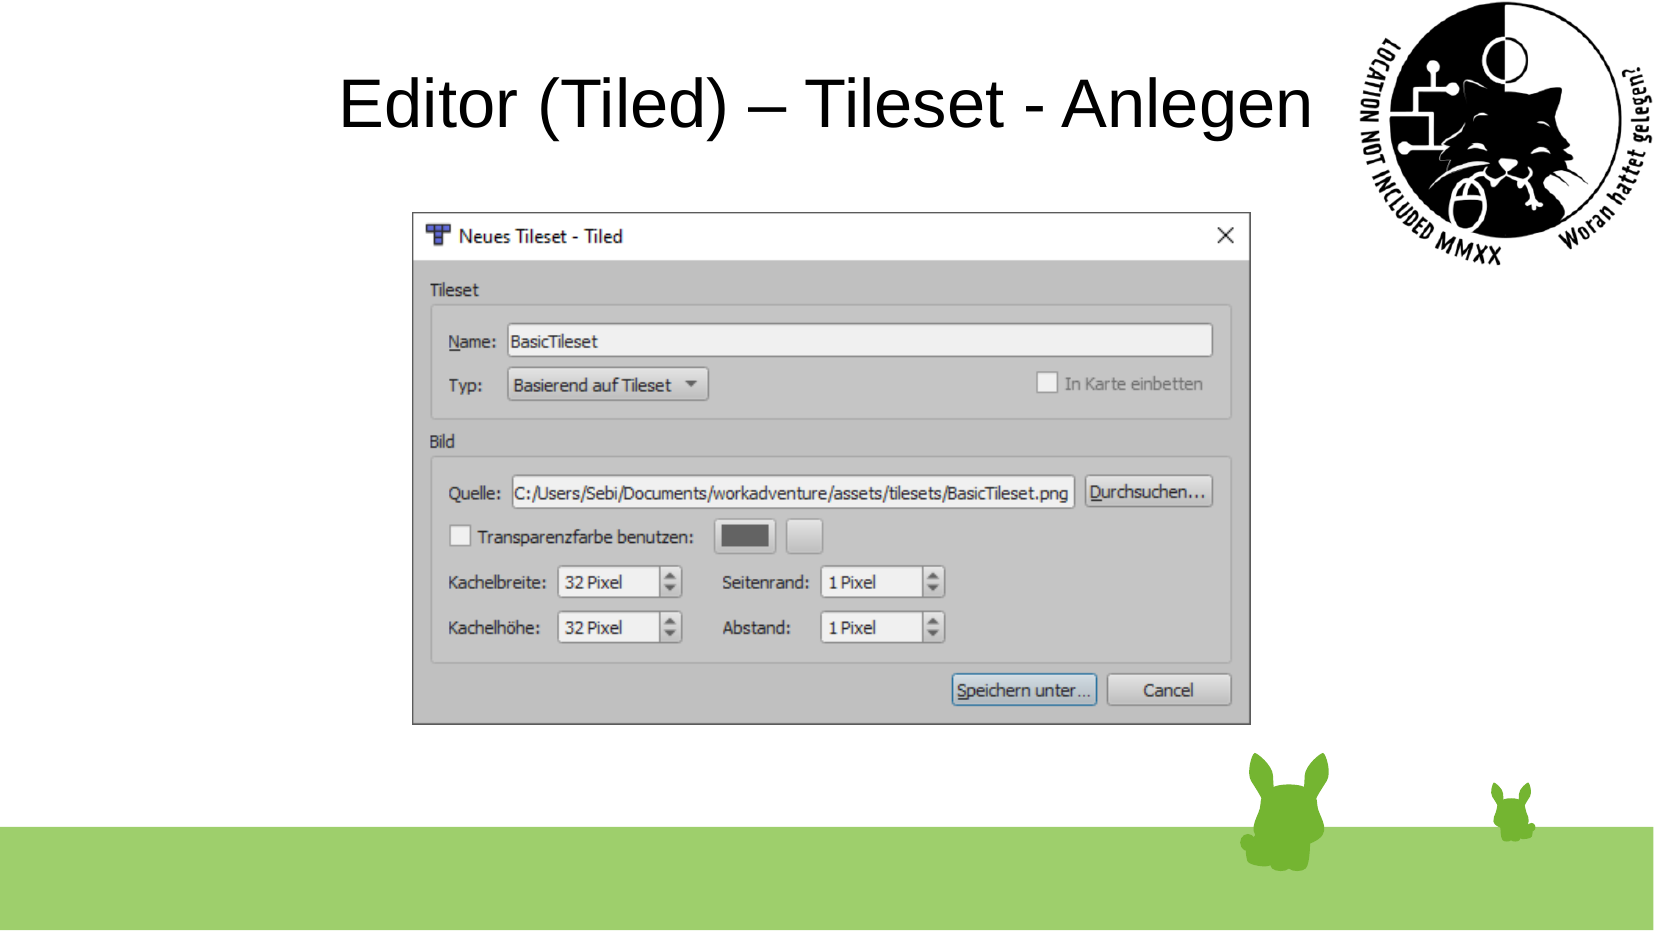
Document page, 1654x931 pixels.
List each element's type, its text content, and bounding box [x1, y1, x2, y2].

title Editor (Tiled) – Tileset - Anlegen [88, 29, 1565, 178]
picture [412, 212, 1251, 725]
picture [1358, 0, 1654, 266]
